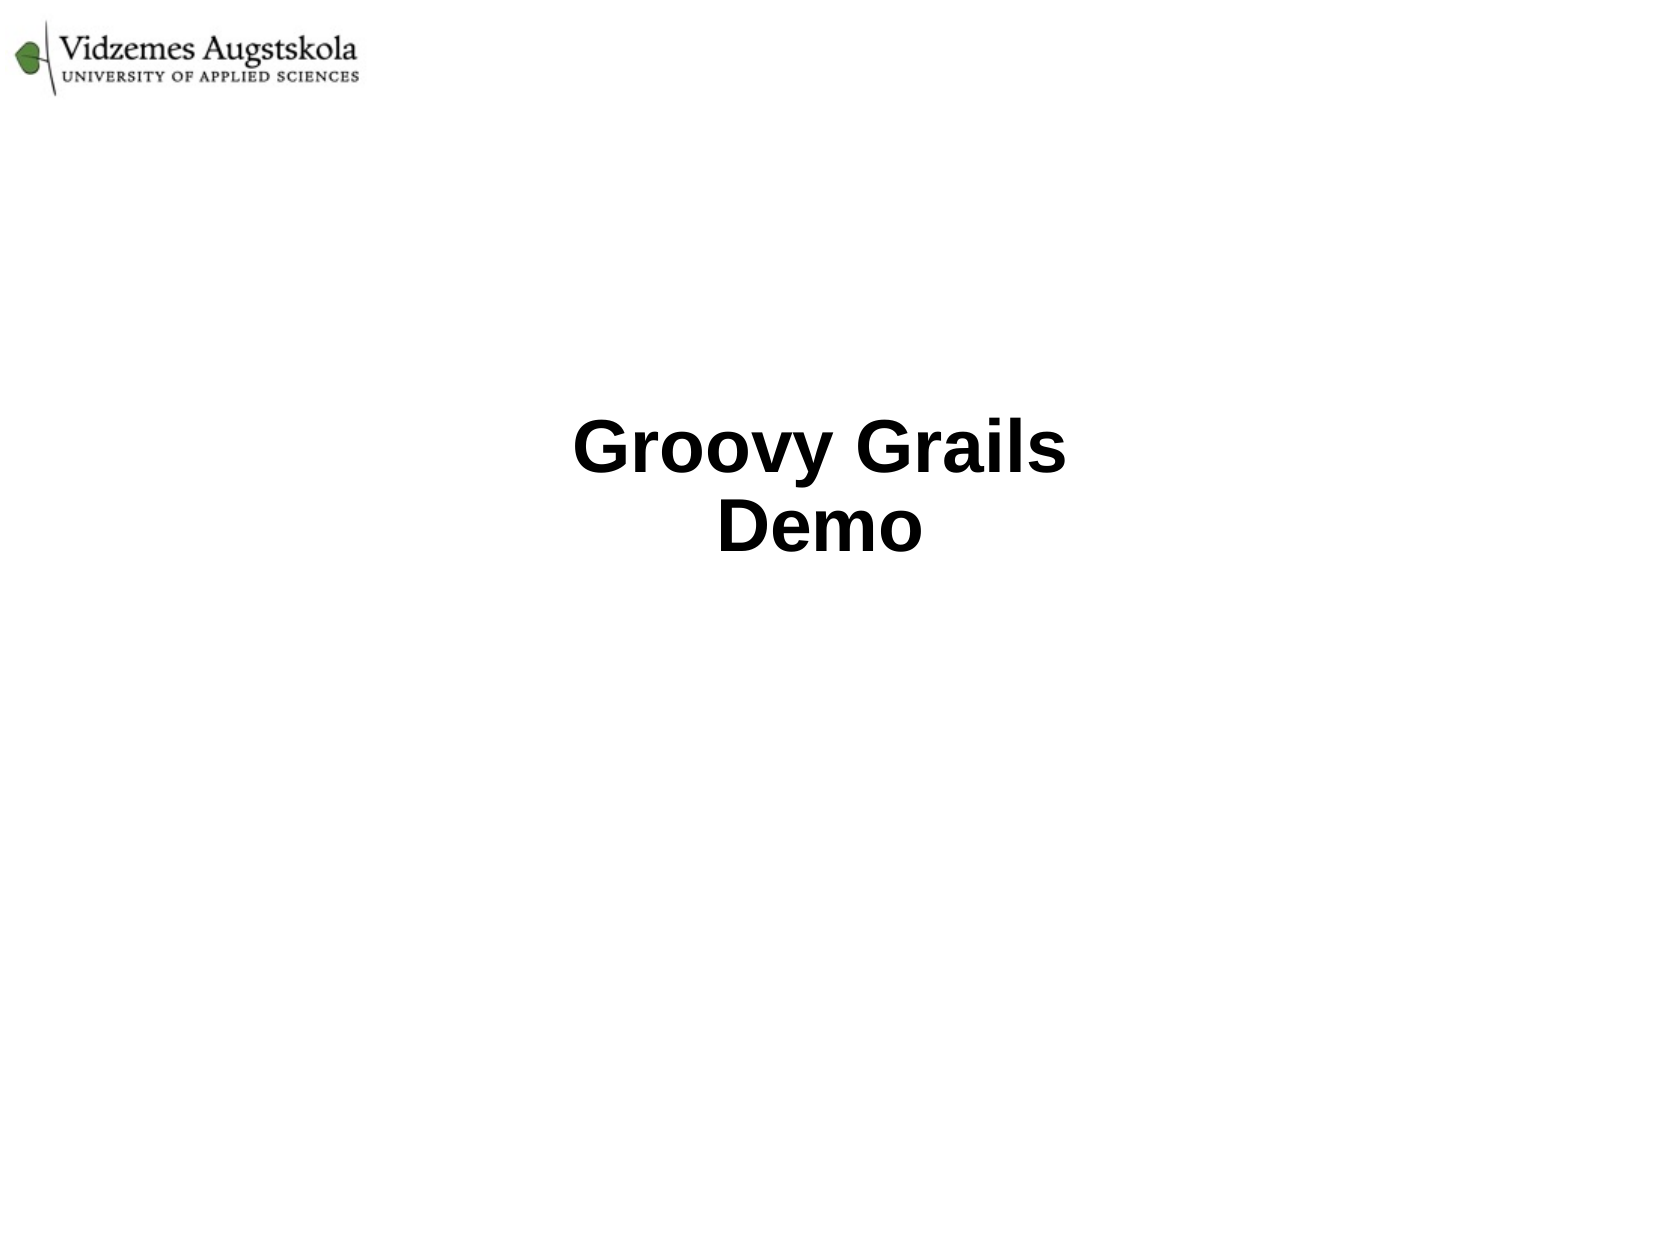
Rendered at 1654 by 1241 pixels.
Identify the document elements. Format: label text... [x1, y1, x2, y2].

title Groovy Grails Demo [111, 407, 1529, 570]
picture [5, 2, 368, 113]
